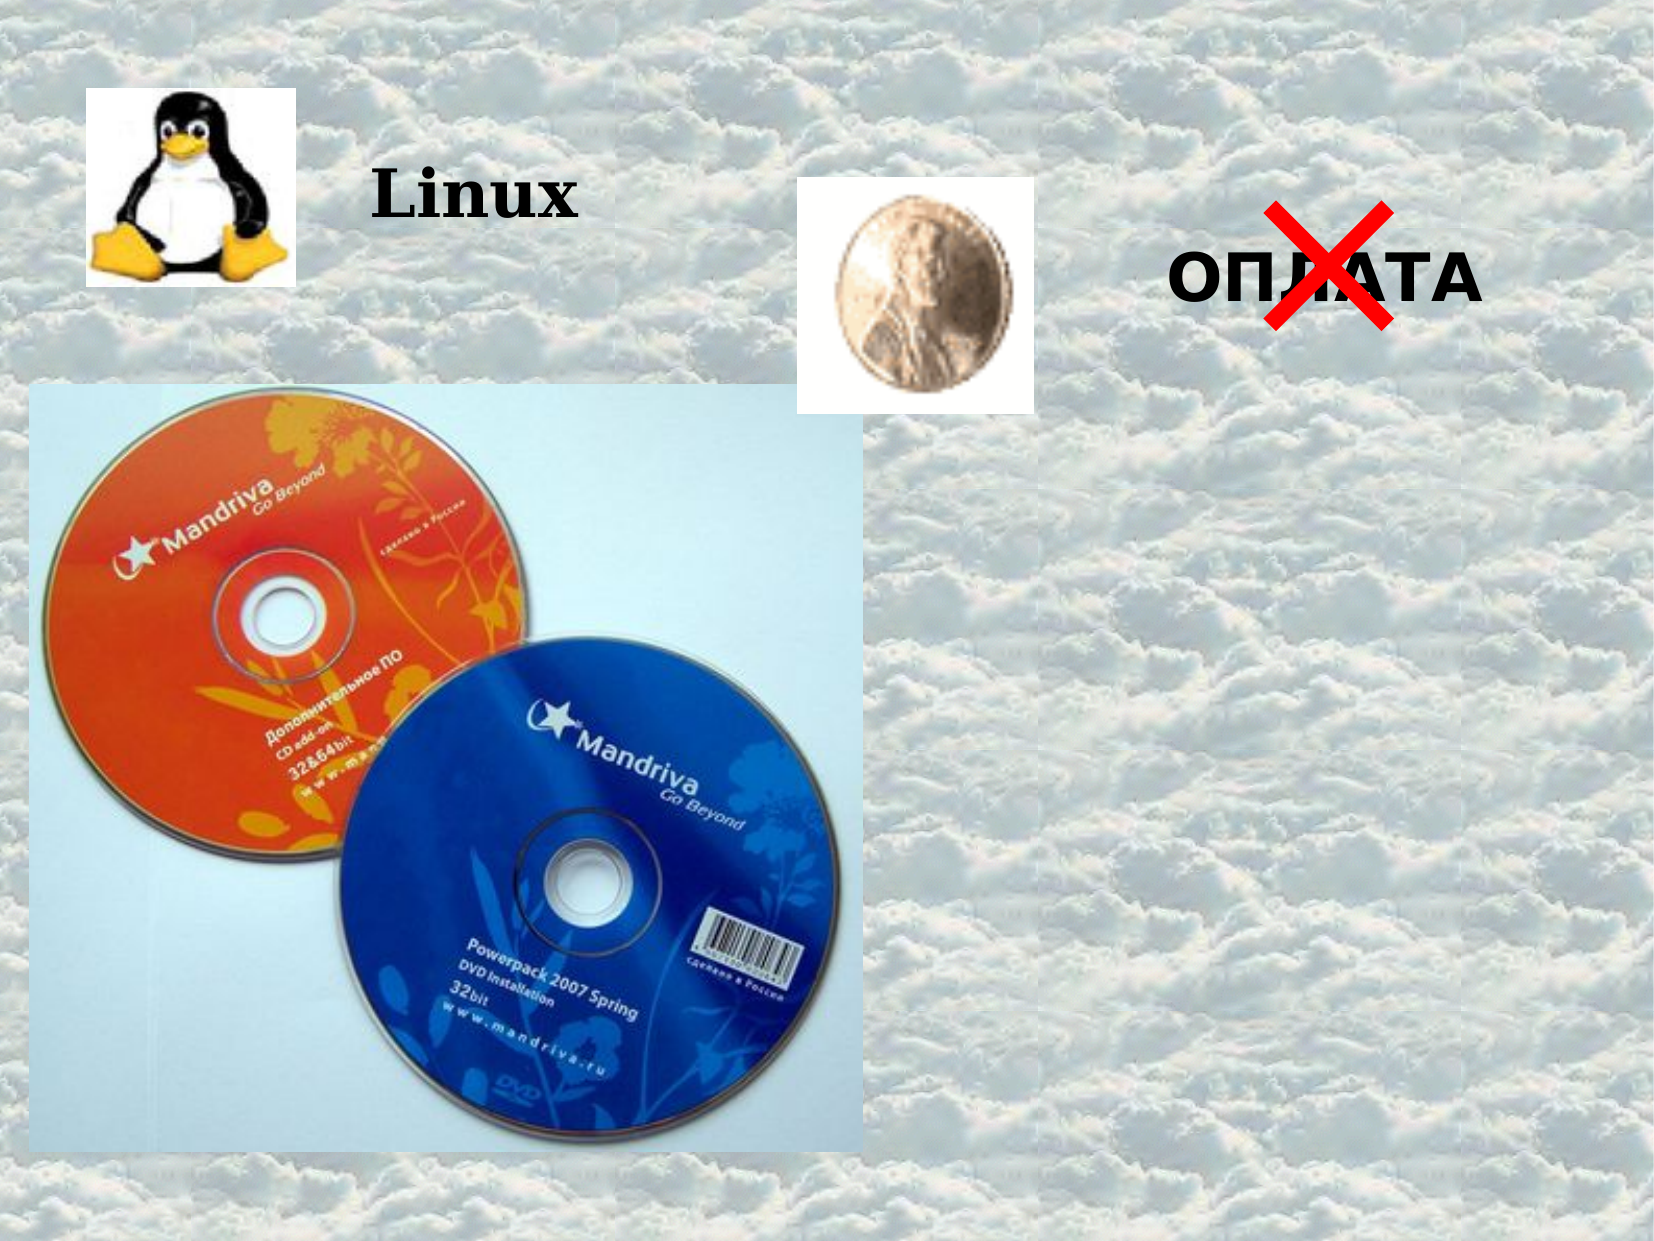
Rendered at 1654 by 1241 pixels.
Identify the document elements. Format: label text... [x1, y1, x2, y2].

text_box Linux [354, 147, 709, 242]
picture [0, 0, 1654, 1241]
text_box ОПЛАТА [1151, 232, 1565, 325]
